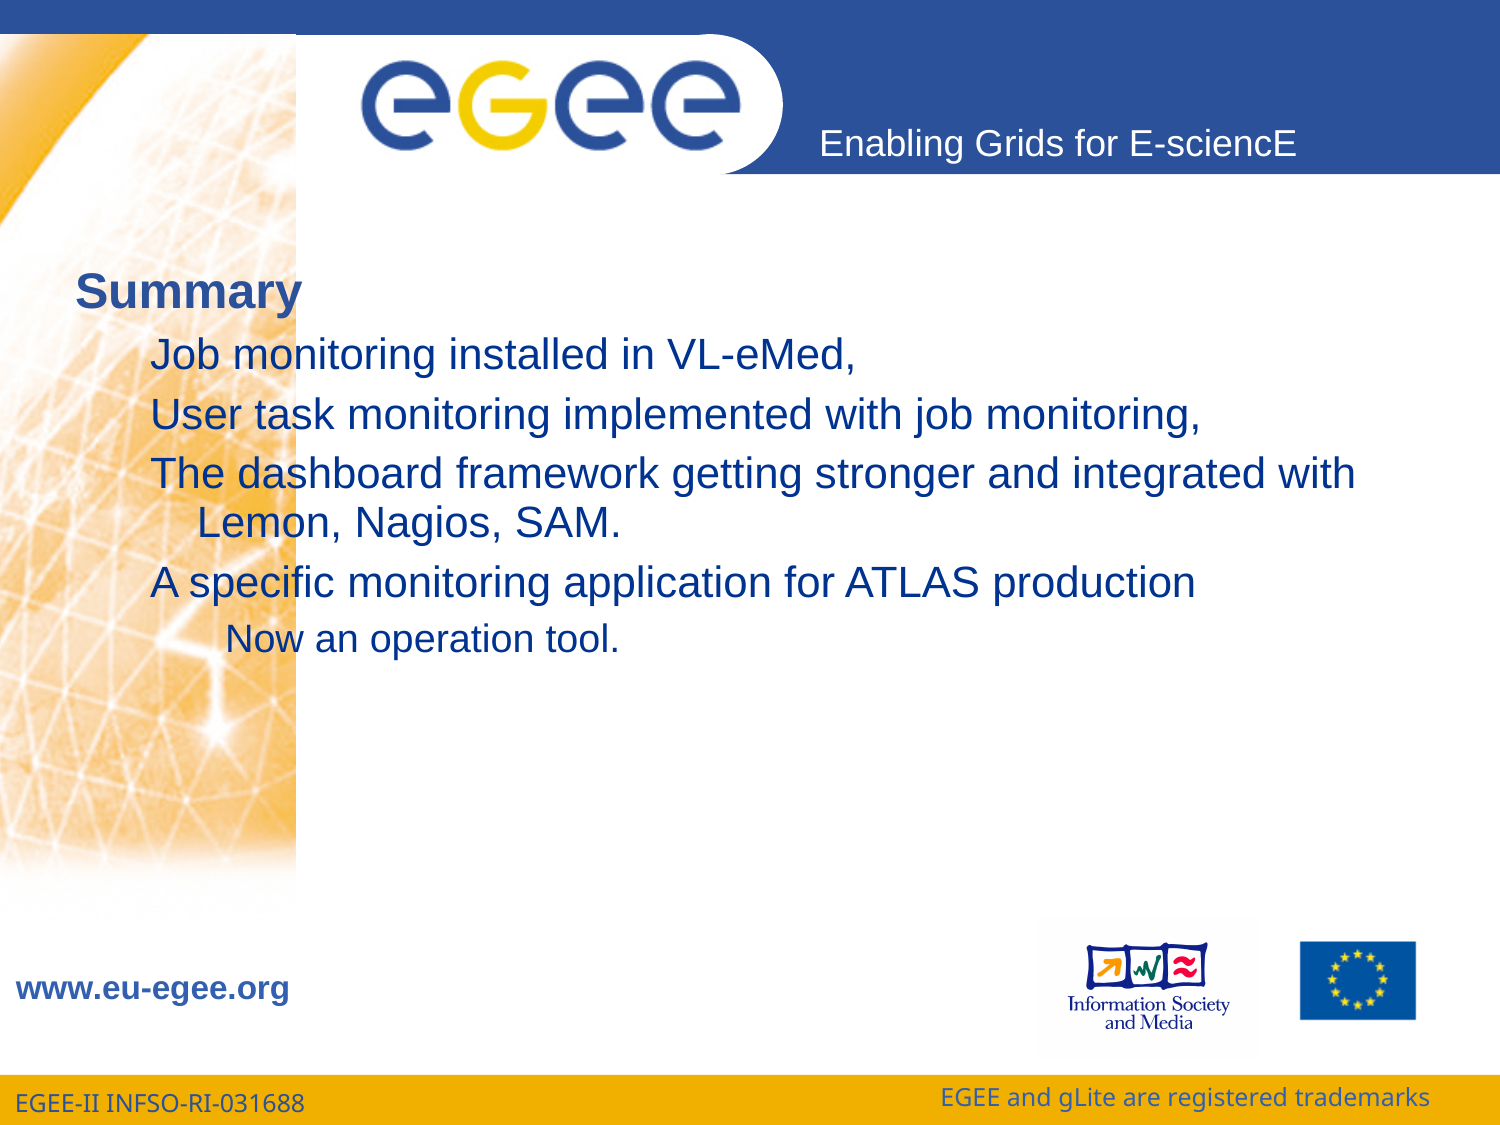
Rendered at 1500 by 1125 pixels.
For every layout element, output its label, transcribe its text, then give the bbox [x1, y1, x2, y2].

picture [1291, 991, 1424, 1028]
list Summary Job monitoring installed in VL-eMed, User task monitoring implemented with job monitoring, The dashboard framework getting stronger and integrated with Lemon, Nagios, SAM. A specific monitoring application for ATLAS production Now an operation tool. [75, 263, 1425, 991]
picture [0, 34, 296, 921]
picture [1038, 991, 1258, 1059]
picture [355, 56, 748, 154]
